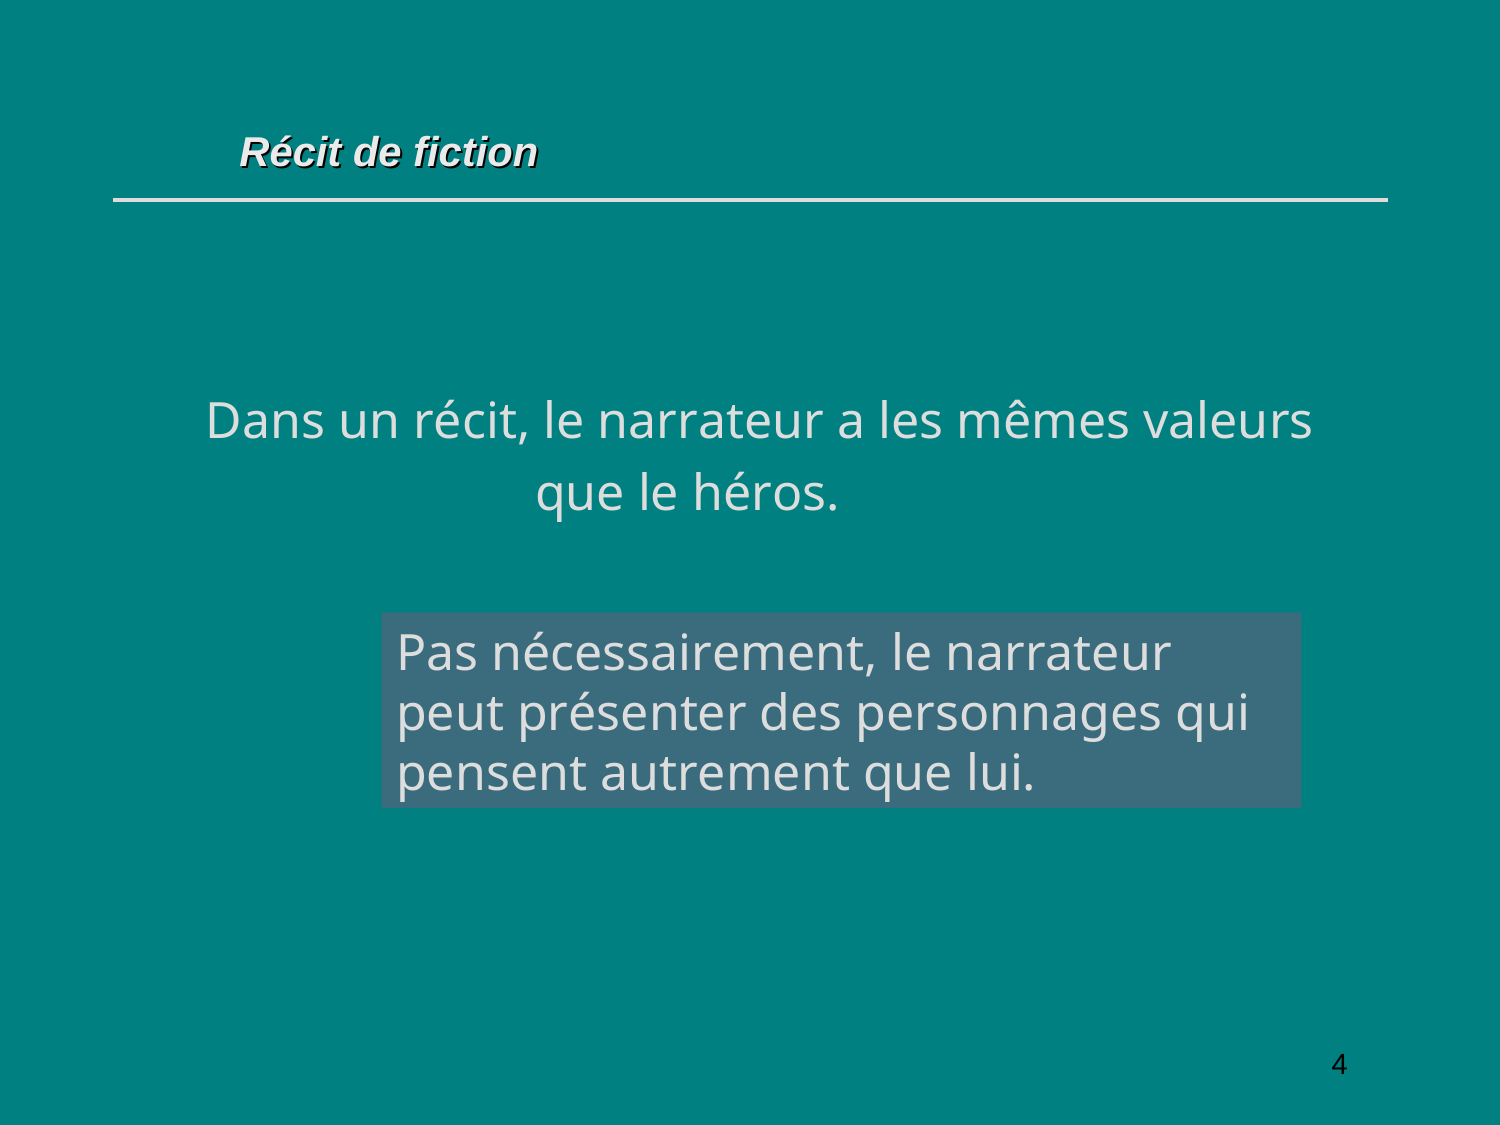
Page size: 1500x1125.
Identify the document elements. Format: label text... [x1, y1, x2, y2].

text_box Récit de fiction [224, 116, 554, 183]
text_box Dans un récit, le narrateur a les mêmes valeurs que le héros. Oui / Non ? [182, 368, 1338, 711]
text_box Pas nécessairement, le narrateur peut présenter des personnages qui pensent autrement que lui. [381, 612, 1302, 808]
